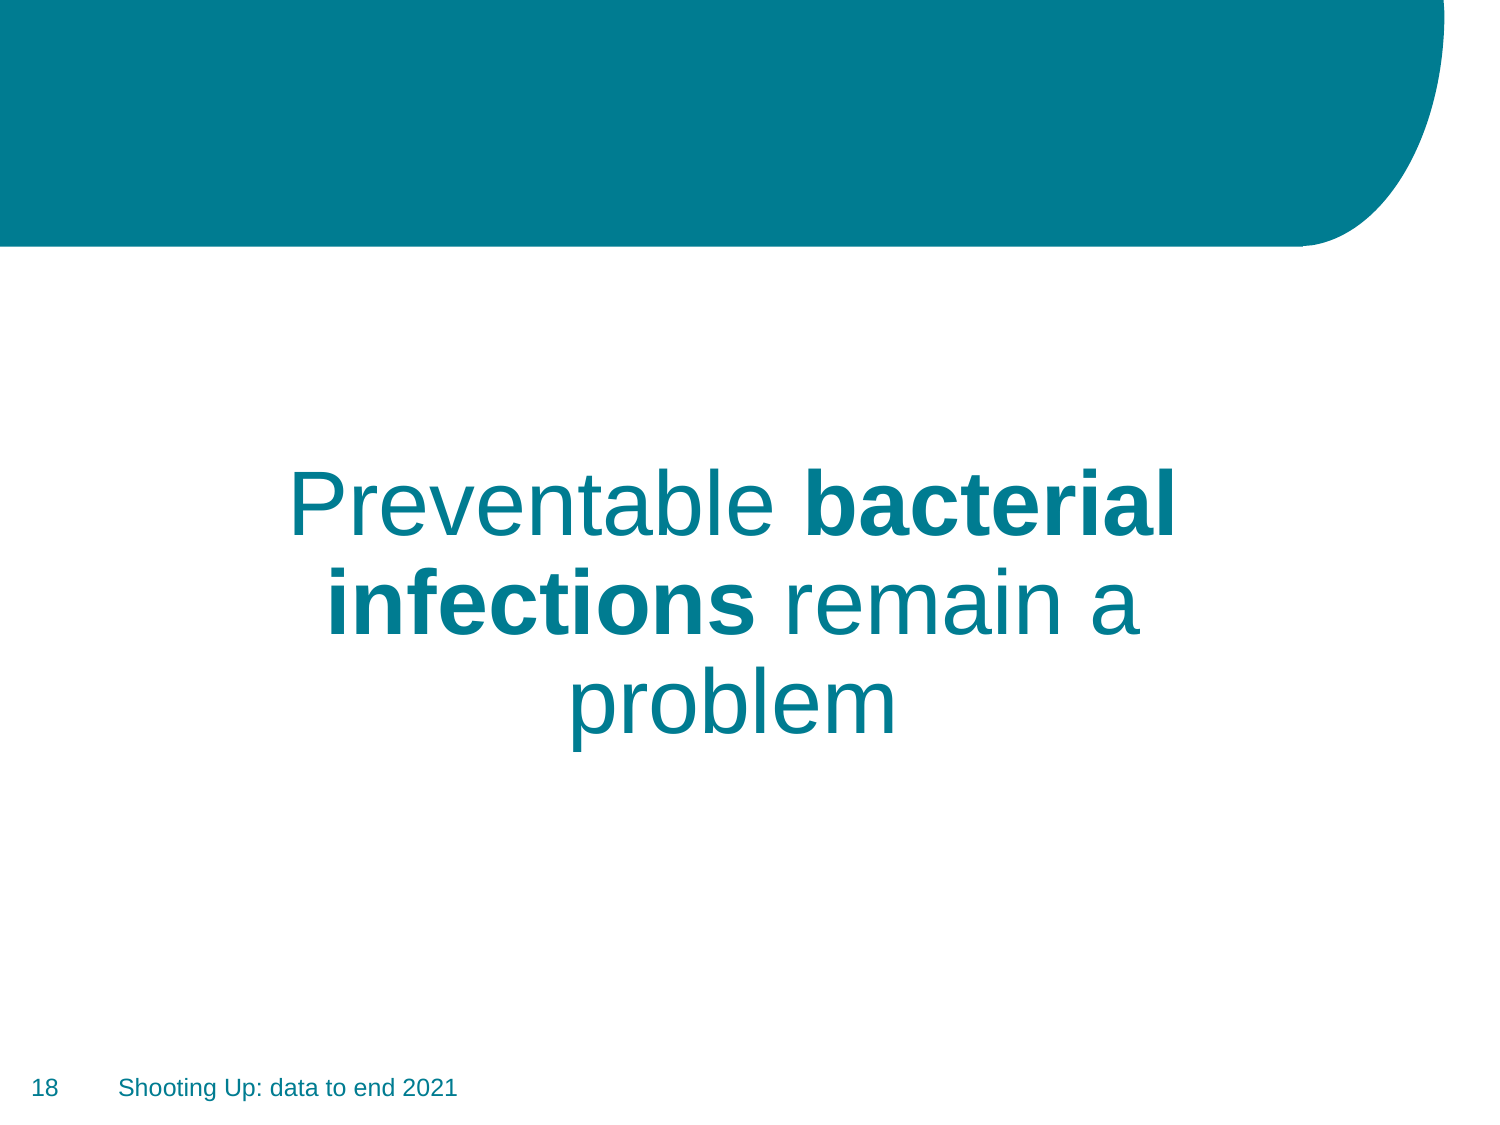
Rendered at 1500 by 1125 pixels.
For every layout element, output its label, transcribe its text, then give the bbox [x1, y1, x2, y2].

text_box [16, 1056, 90, 1117]
text_box Shooting Up: data to end 2021 [103, 1056, 1335, 1116]
title Preventable bacterial infections remain a problem [239, 449, 1228, 521]
